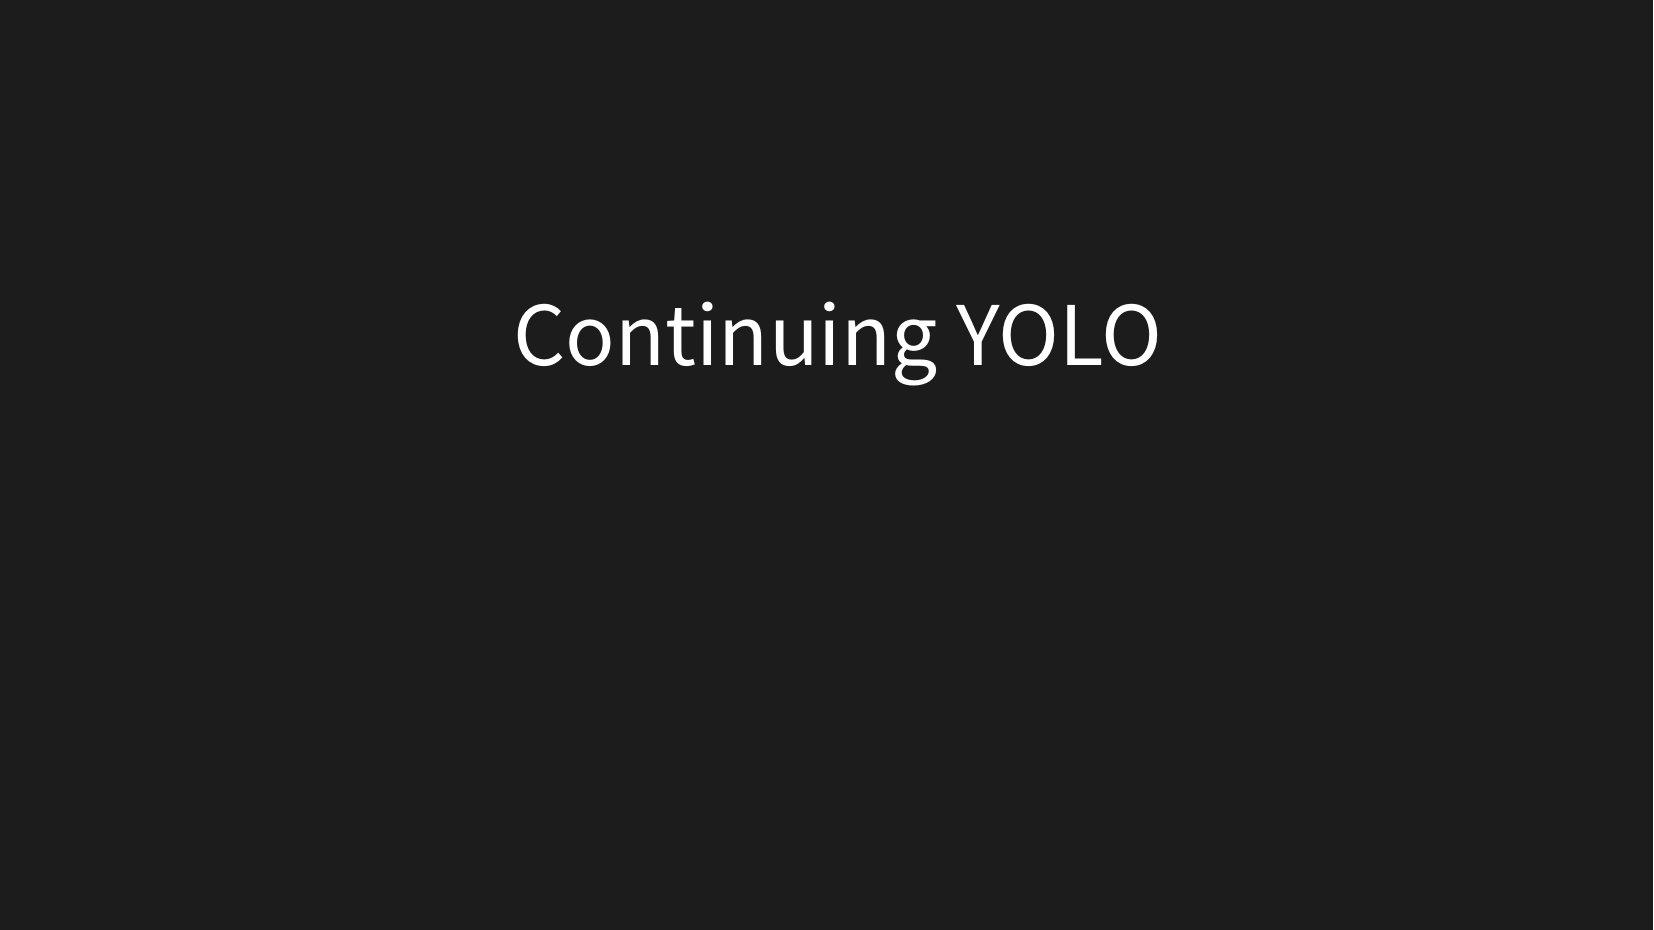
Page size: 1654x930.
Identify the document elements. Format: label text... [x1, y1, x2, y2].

title Continuing YOLO [11, 160, 1653, 507]
